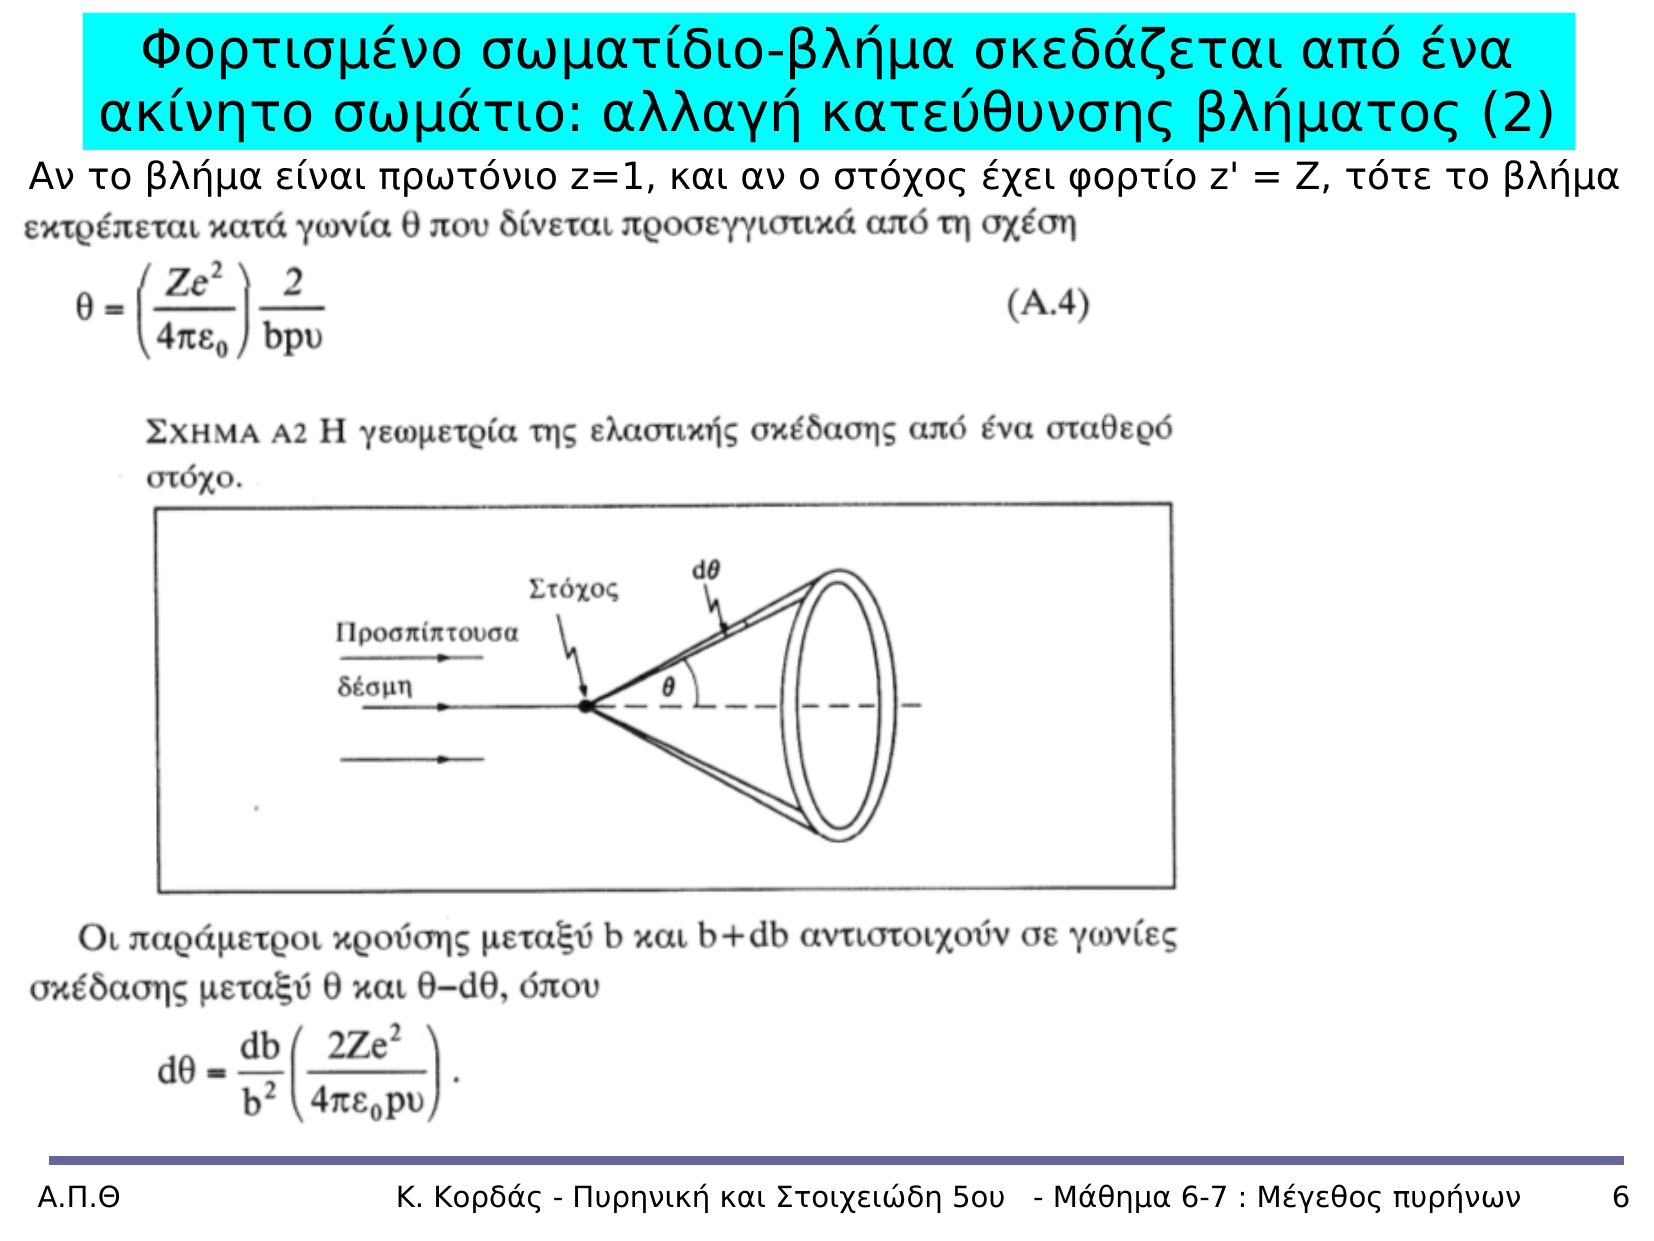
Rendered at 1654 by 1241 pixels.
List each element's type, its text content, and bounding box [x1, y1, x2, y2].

title Φορτισμένο σωματίδιο-βλήμα σκεδάζεται από ένα ακίνητο σωμάτιο: αλλαγή κατεύθυνσης βλήματος (2) [82, 12, 1576, 147]
picture [13, 405, 1203, 1131]
picture [19, 205, 1094, 368]
text_box Aν το βλήμα είναι πρωτόνιο z=1, και αν ο στόχος έχει φορτίο z' = Z, τότε το βλήμα [13, 147, 1638, 207]
